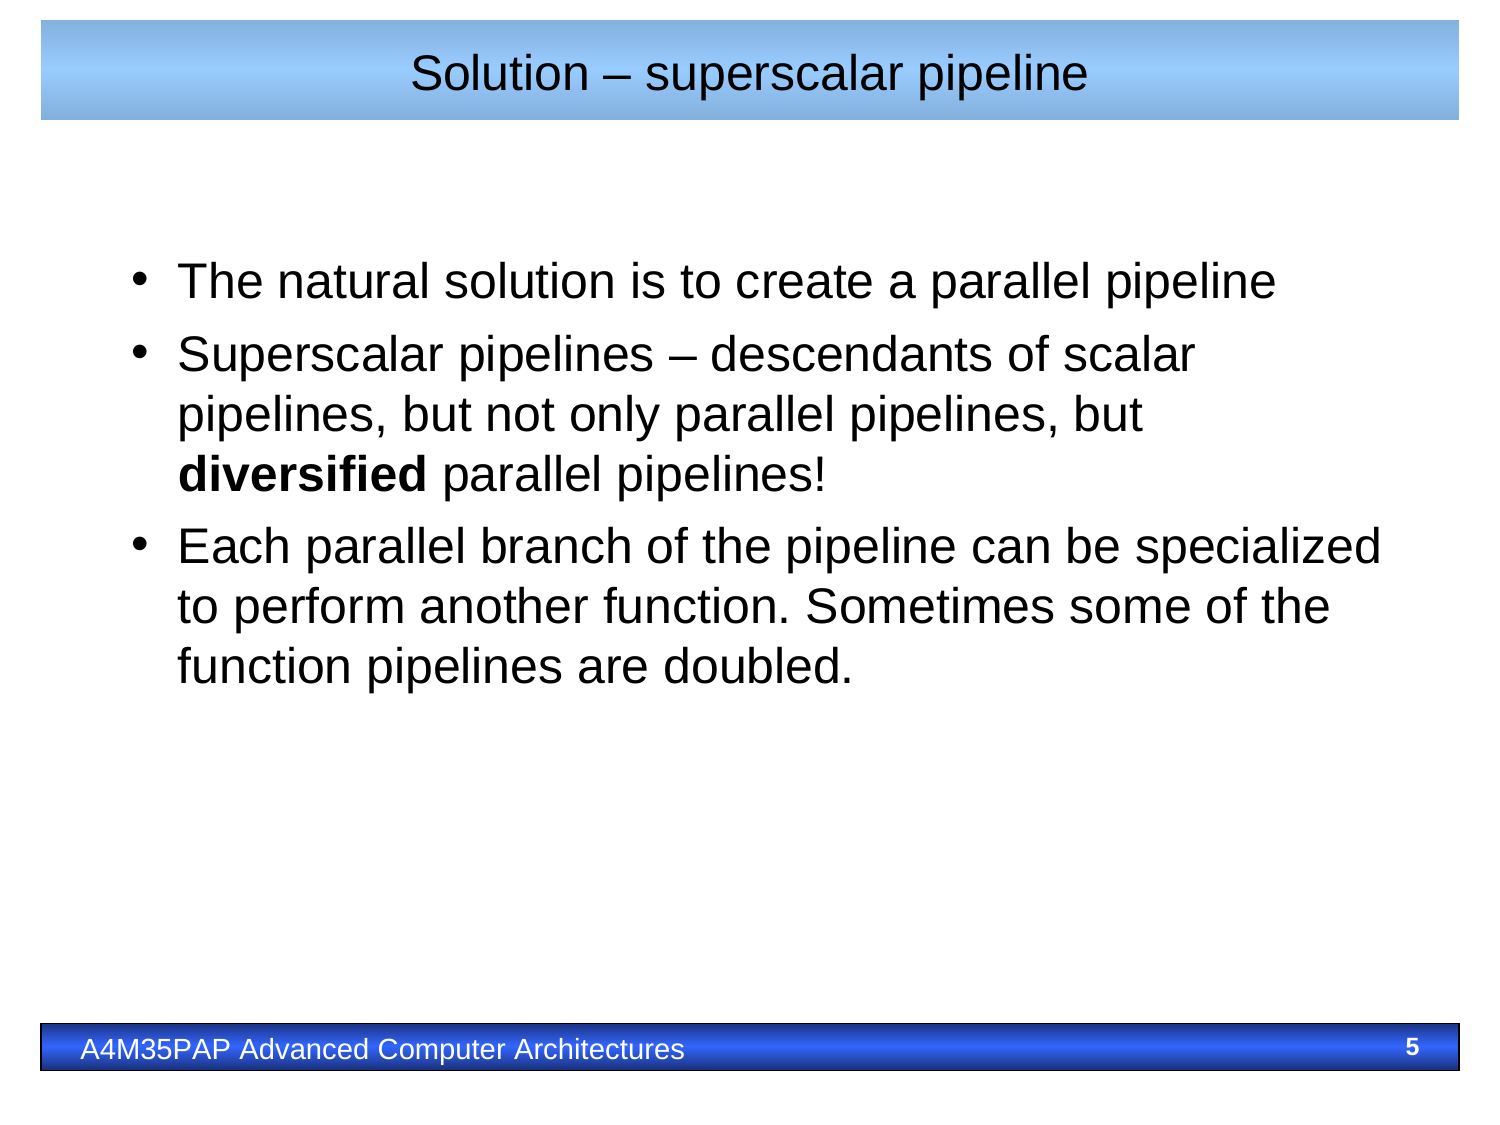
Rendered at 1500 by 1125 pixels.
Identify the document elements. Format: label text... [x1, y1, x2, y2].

list The natural solution is to create a parallel pipeline Superscalar pipelines – descendants of scalar pipelines, but not only parallel pipelines, but diversified parallel pipelines! Each parallel branch of the pipeline can be specialized to perform another function. Sometimes some of the function pipelines are doubled. [41, 168, 1424, 1004]
title Solution – superscalar pipeline [41, 20, 1459, 120]
